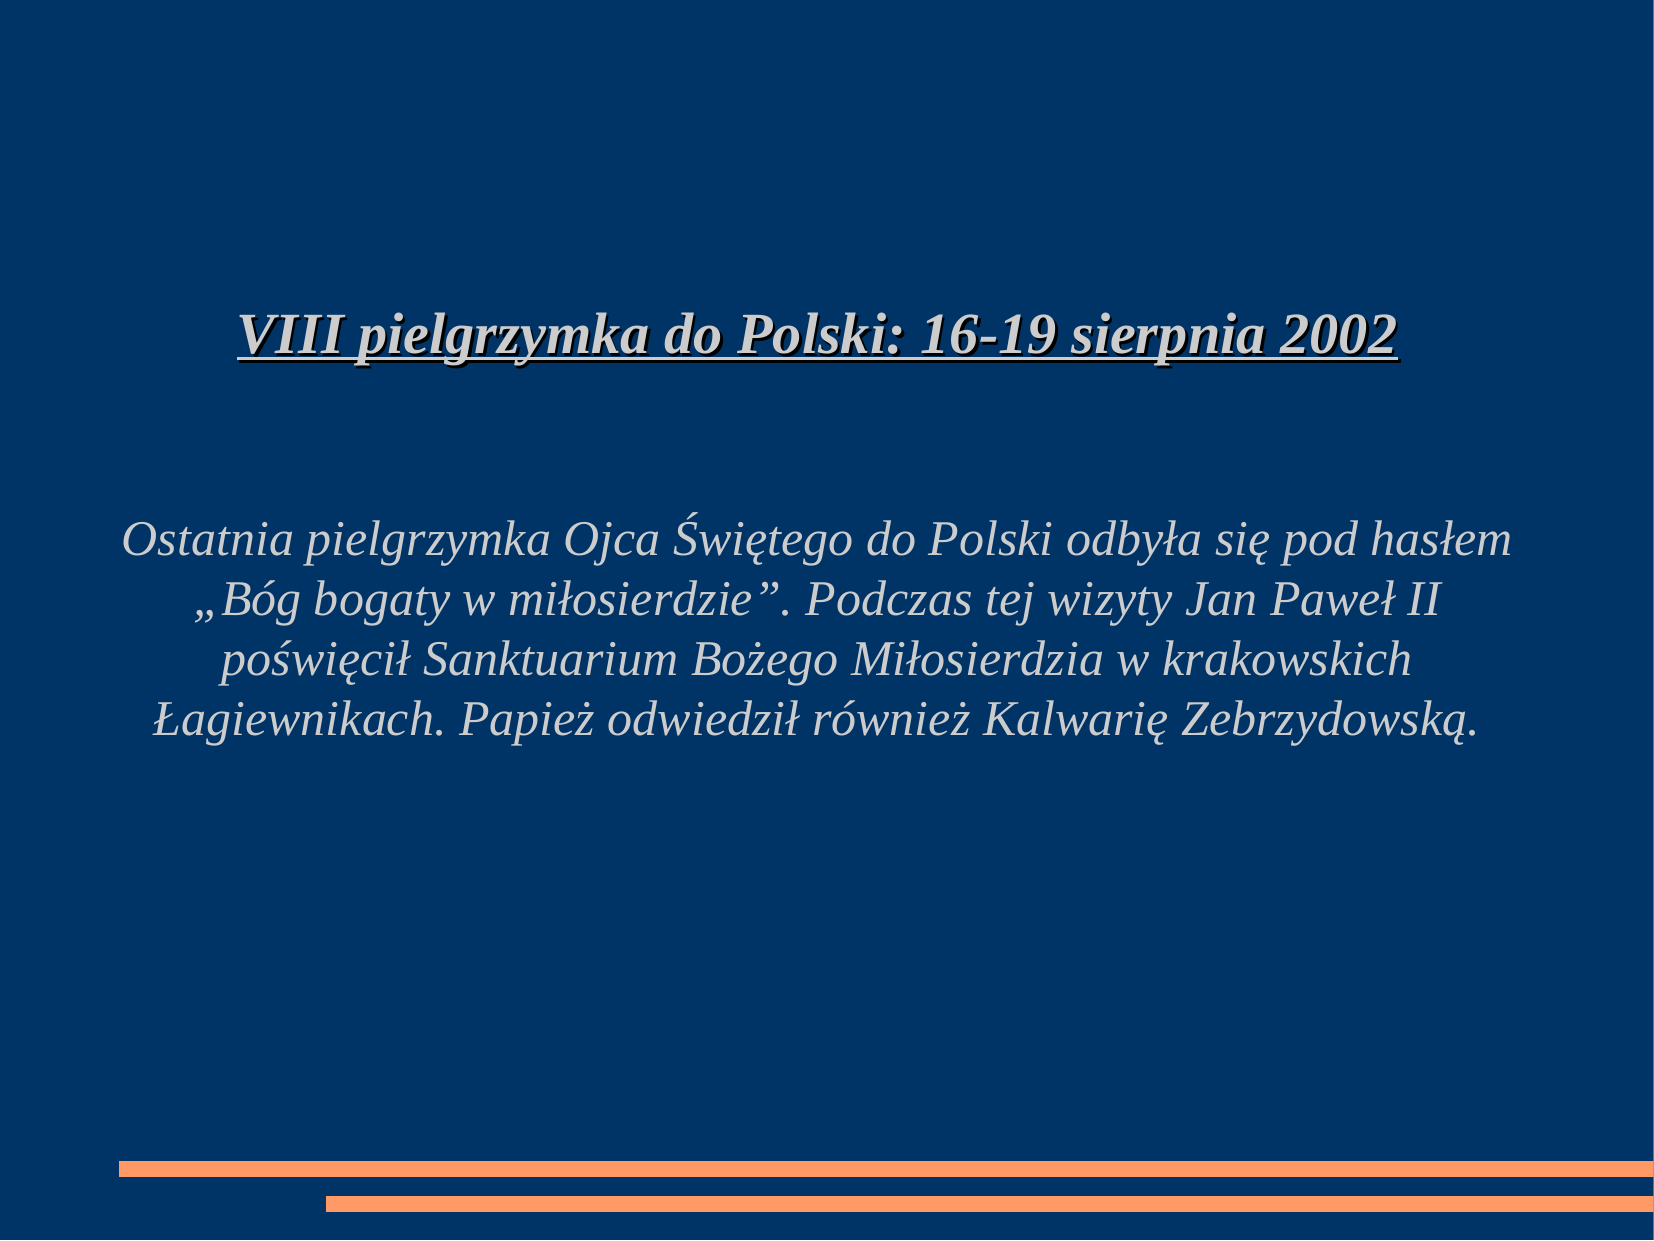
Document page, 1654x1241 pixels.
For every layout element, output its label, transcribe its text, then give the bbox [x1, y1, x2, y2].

subtitle VIII pielgrzymka do Polski: 16-19 sierpnia 2002 Ostatnia pielgrzymka Ojca Świętego do Polski odbyła się pod hasłem „Bóg bogaty w miłosierdzie”. Podczas tej wizyty Jan Paweł II poświęcił Sanktuarium Bożego Miłosierdzia w krakowskich Łagiewnikach. Papież odwiedził również Kalwarię Zebrzydowską. [111, 0, 1524, 1063]
